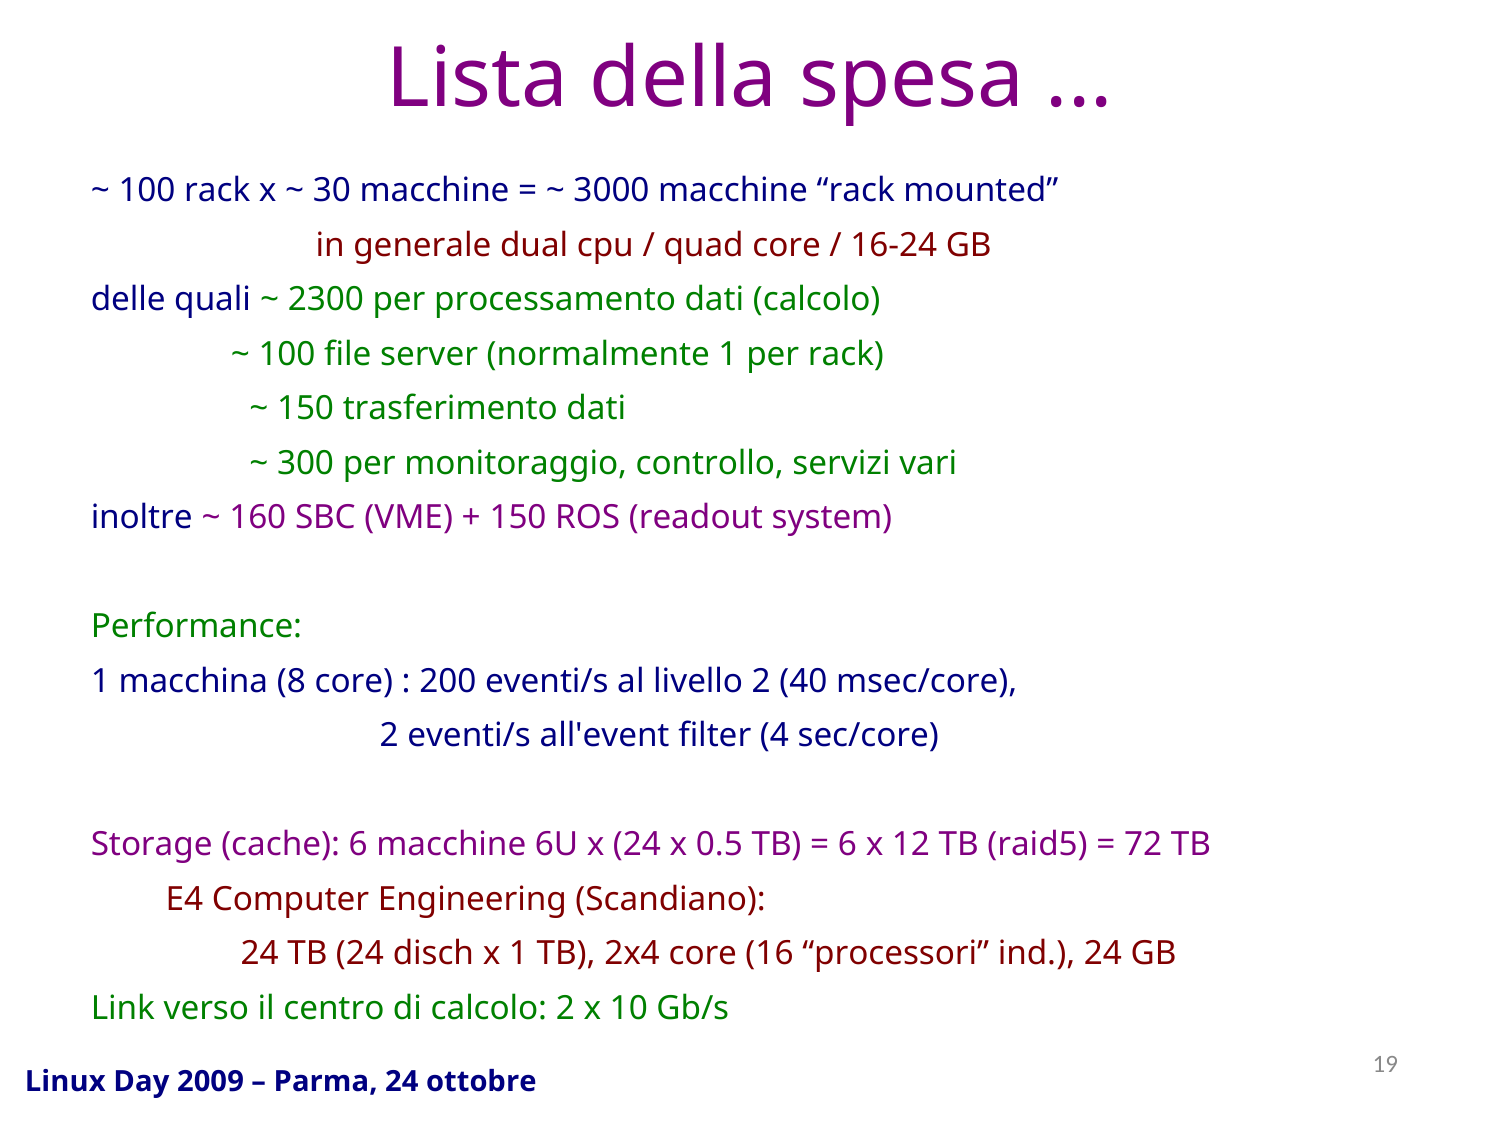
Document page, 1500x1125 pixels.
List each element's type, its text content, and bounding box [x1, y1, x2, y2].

subtitle ~ 100 rack x ~ 30 macchine = ~ 3000 macchine “rack mounted” in generale dual cpu / quad core / 16-24 GB delle quali ~ 2300 per processamento dati (calcolo)‏ ~ 100 file server (normalmente 1 per rack)‏ ~ 150 trasferimento dati ~ 300 per monitoraggio, controllo, servizi vari inoltre ~ 160 SBC (VME) + 150 ROS (readout system)‏ Performance: 1 macchina (8 core) : 200 eventi/s al livello 2 (40 msec/core), 2 eventi/s all'event filter (4 sec/core)‏ Storage (cache): 6 macchine 6U x (24 x 0.5 TB) = 6 x 12 TB (raid5) = 72 TB E4 Computer Engineering (Scandiano): 24 TB (24 disch x 1 TB), 2x4 core (16 “processori” ind.), 24 GB Link verso il centro di calcolo: 2 x 10 Gb/s [90, 133, 1382, 1063]
text_box Lista della spesa ... [41, 0, 1459, 132]
